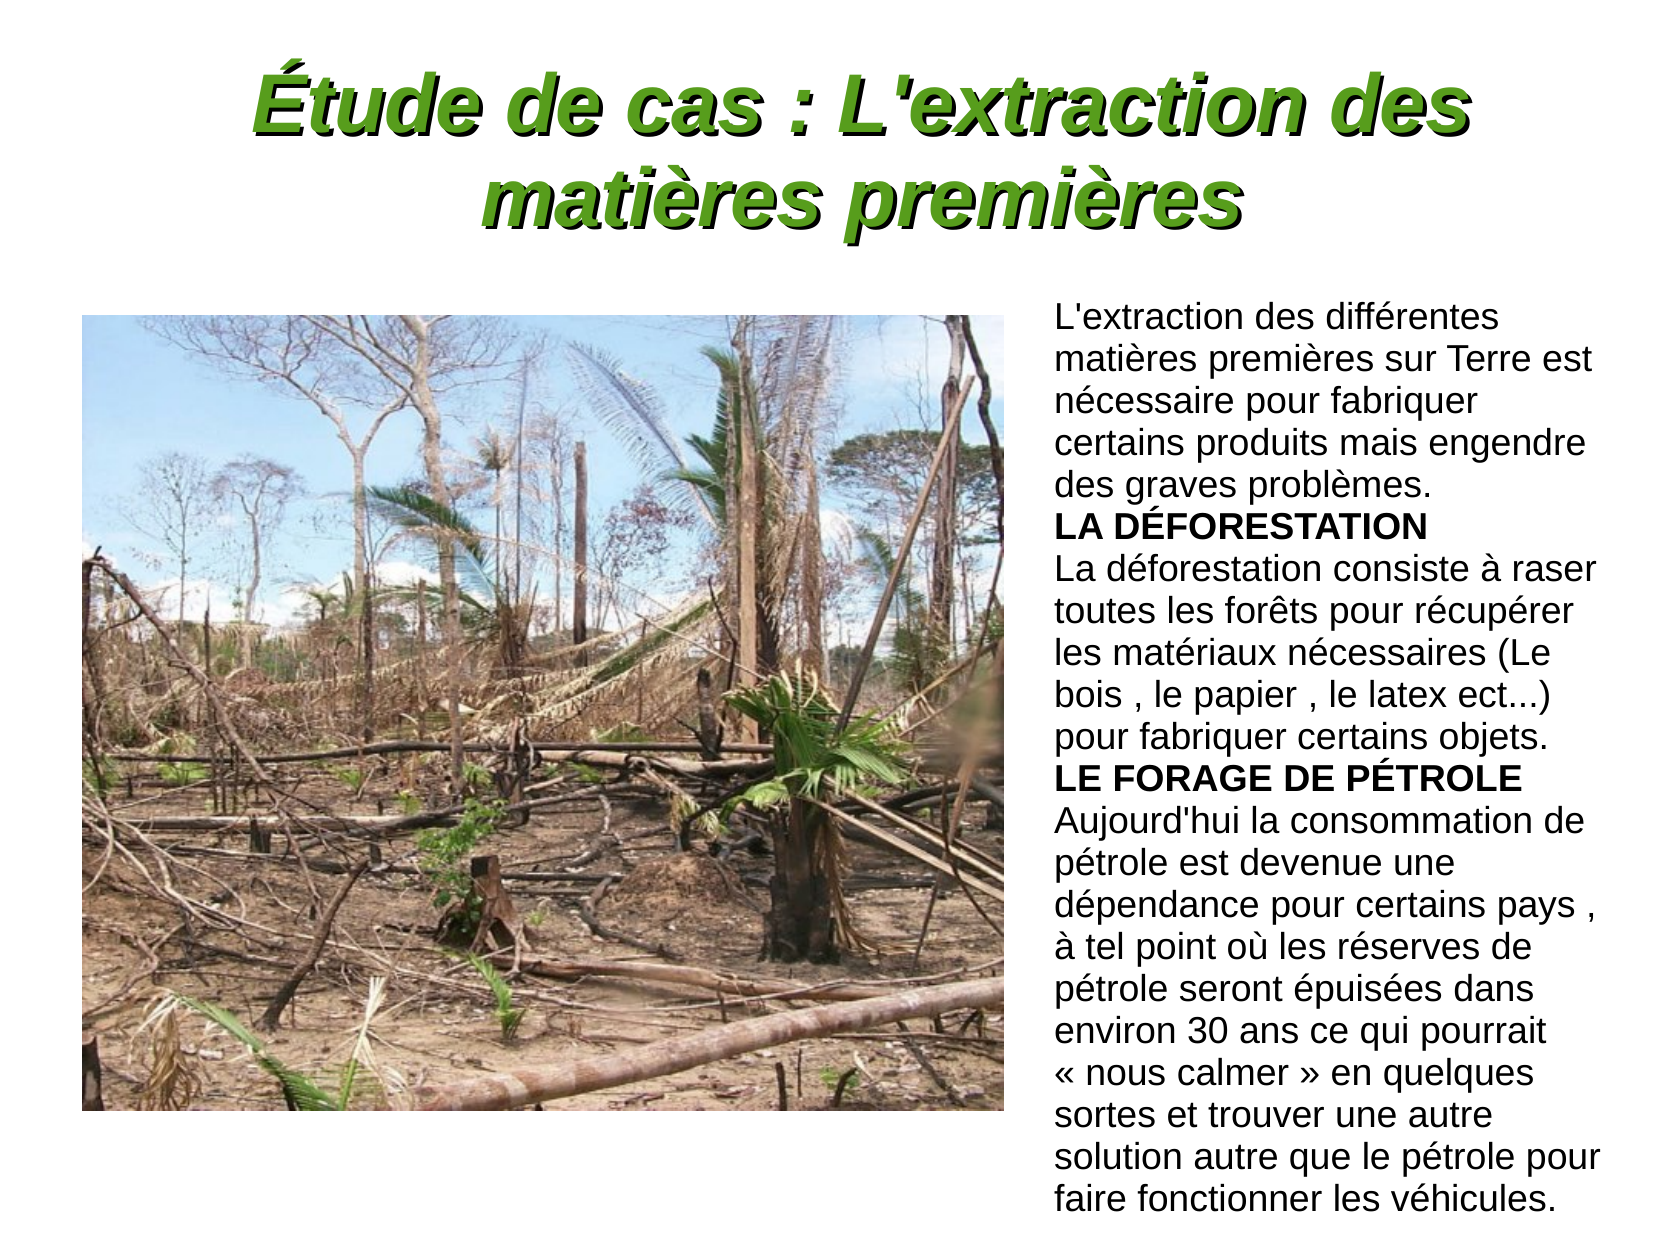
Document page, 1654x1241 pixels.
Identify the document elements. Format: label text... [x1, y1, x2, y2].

title Étude de cas : L'extraction des matières premières [118, 47, 1607, 255]
text_box [82, 271, 1619, 1170]
picture [82, 315, 1004, 1111]
text_box L'extraction des différentes matières premières sur Terre est nécessaire pour fabriquer certains produits mais engendre des graves problèmes. LA DÉFORESTATION La déforestation consiste à raser toutes les forêts pour récupérer les matériaux nécessaires (Le bois , le papier , le latex ect...) pour fabriquer certains objets. LE FORAGE DE PÉTROLE Aujourd'hui la consommation de pétrole est devenue une dépendance pour certains pays , à tel point où les réserves de pétrole seront épuisées dans environ 30 ans ce qui pourrait « nous calmer » en quelques sortes et trouver une autre solution autre que le pétrole pour faire fonctionner les véhicules. [1039, 288, 1619, 1241]
